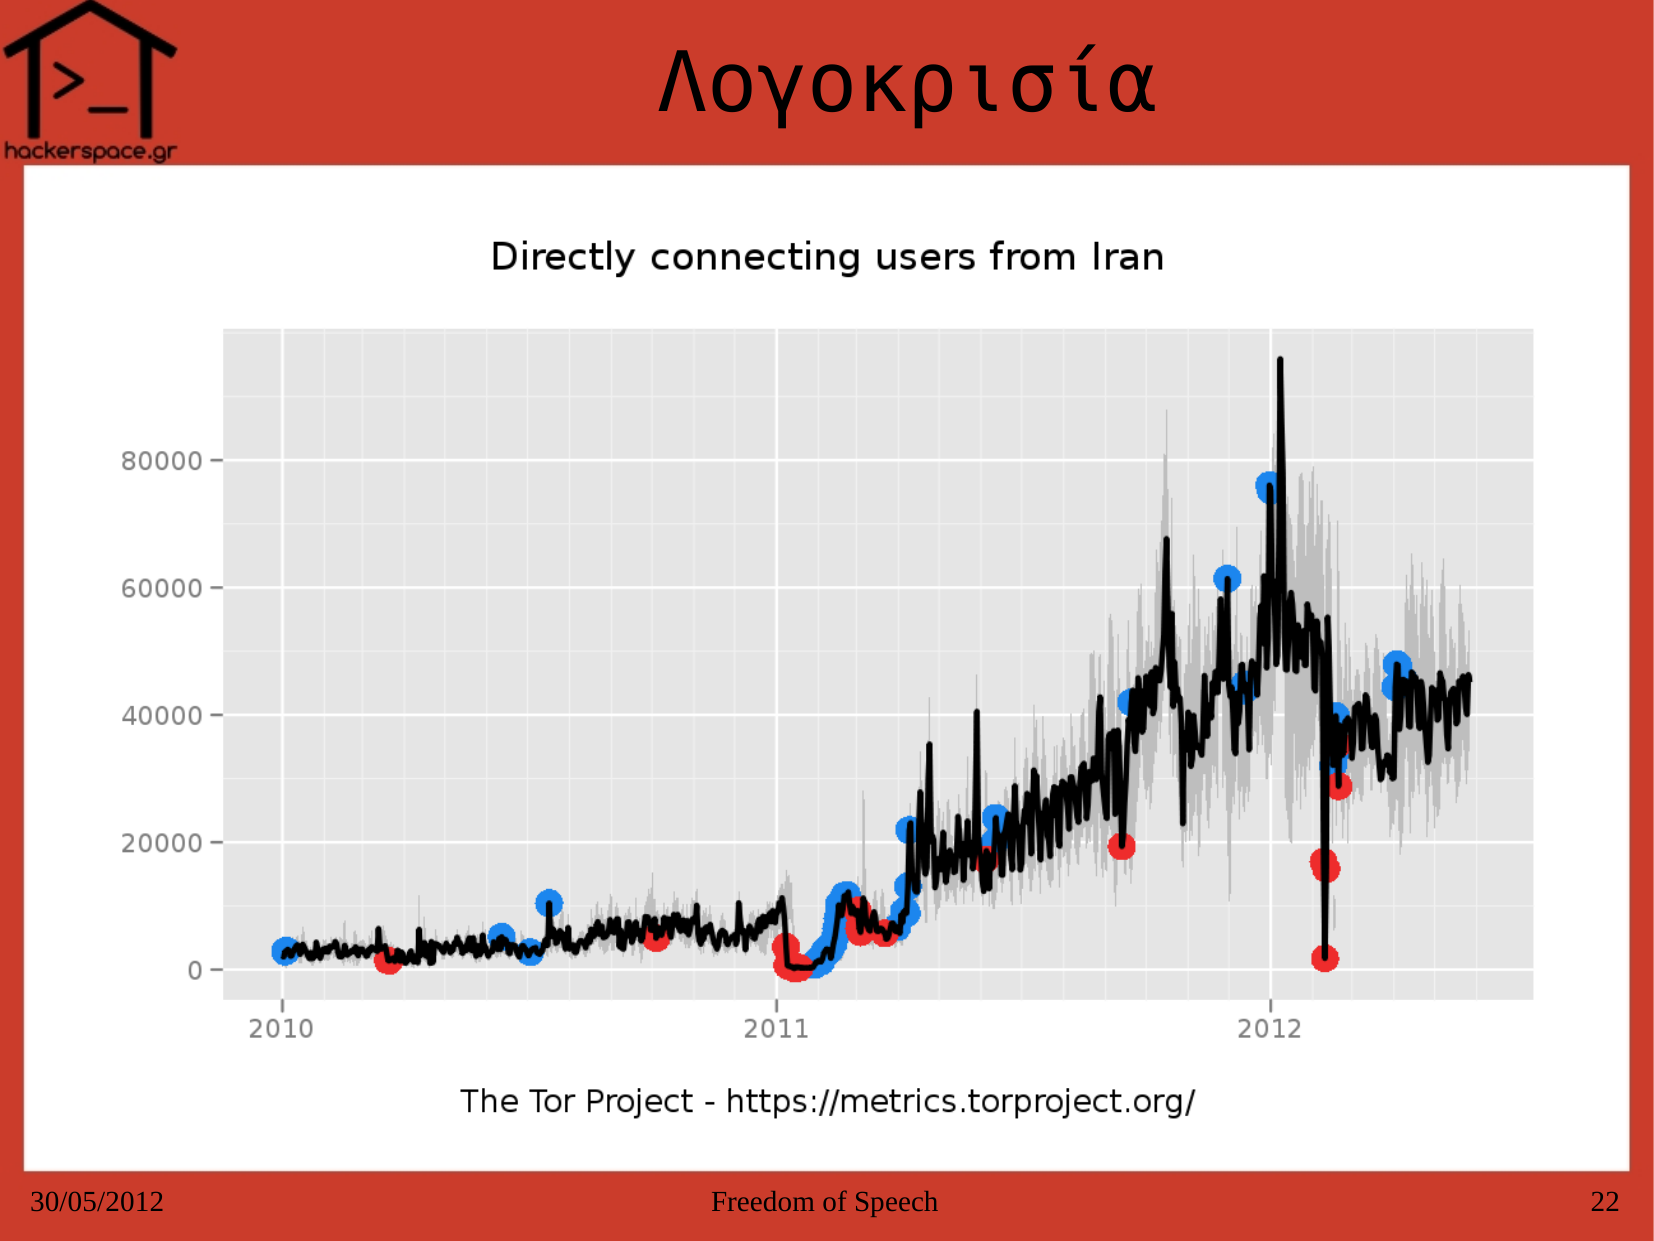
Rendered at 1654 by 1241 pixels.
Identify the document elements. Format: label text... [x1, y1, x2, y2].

title Λογοκρισία [195, 15, 1621, 151]
picture [0, 0, 1654, 1241]
